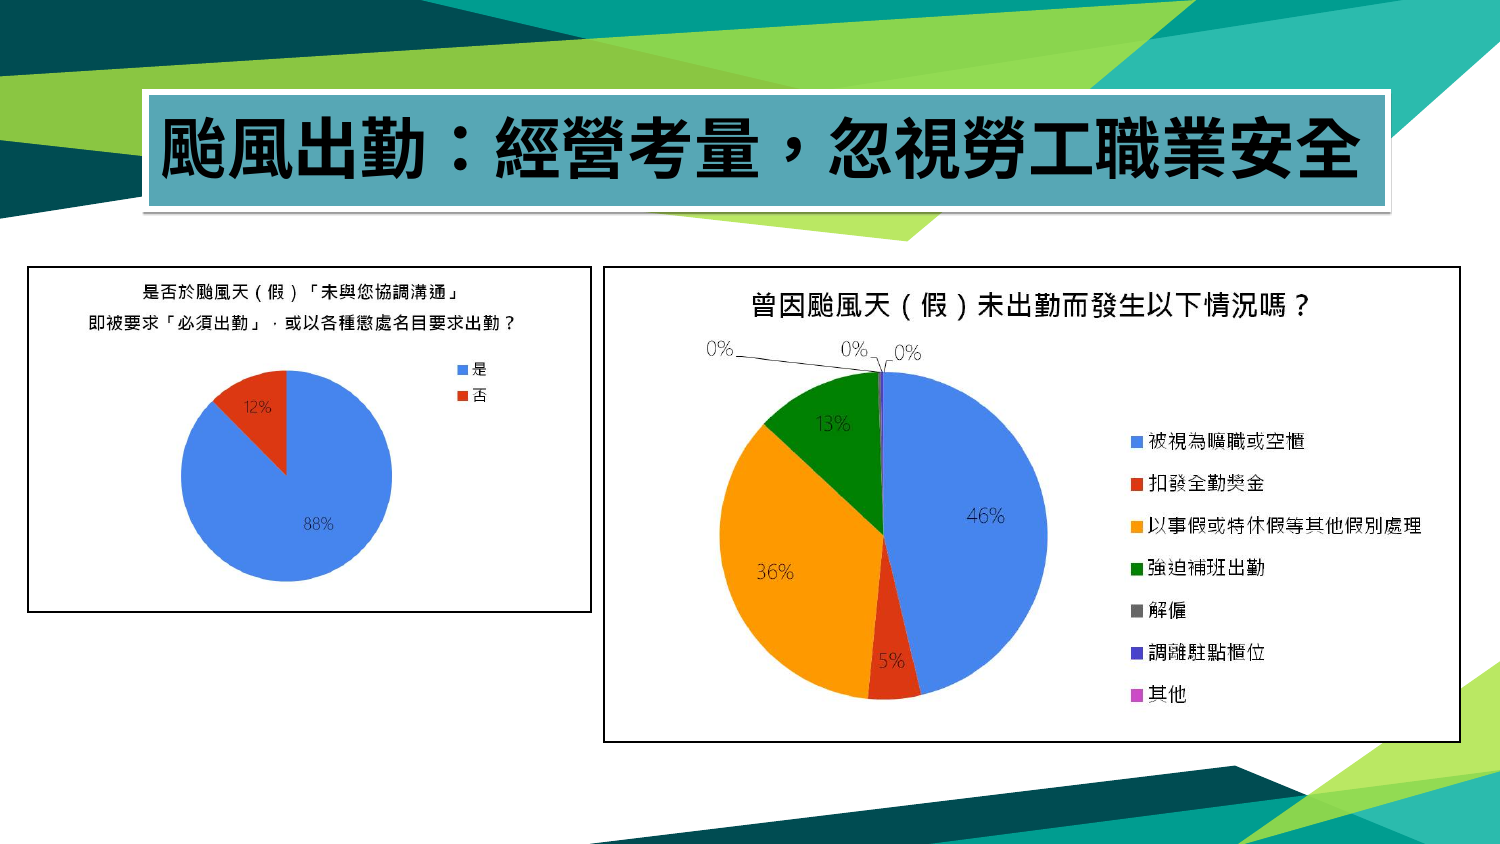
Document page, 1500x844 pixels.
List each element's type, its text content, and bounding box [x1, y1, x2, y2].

title 颱風出勤：經營考量，忽視勞工職業安全 [145, 92, 1388, 210]
picture [29, 268, 591, 611]
picture [605, 268, 1459, 741]
